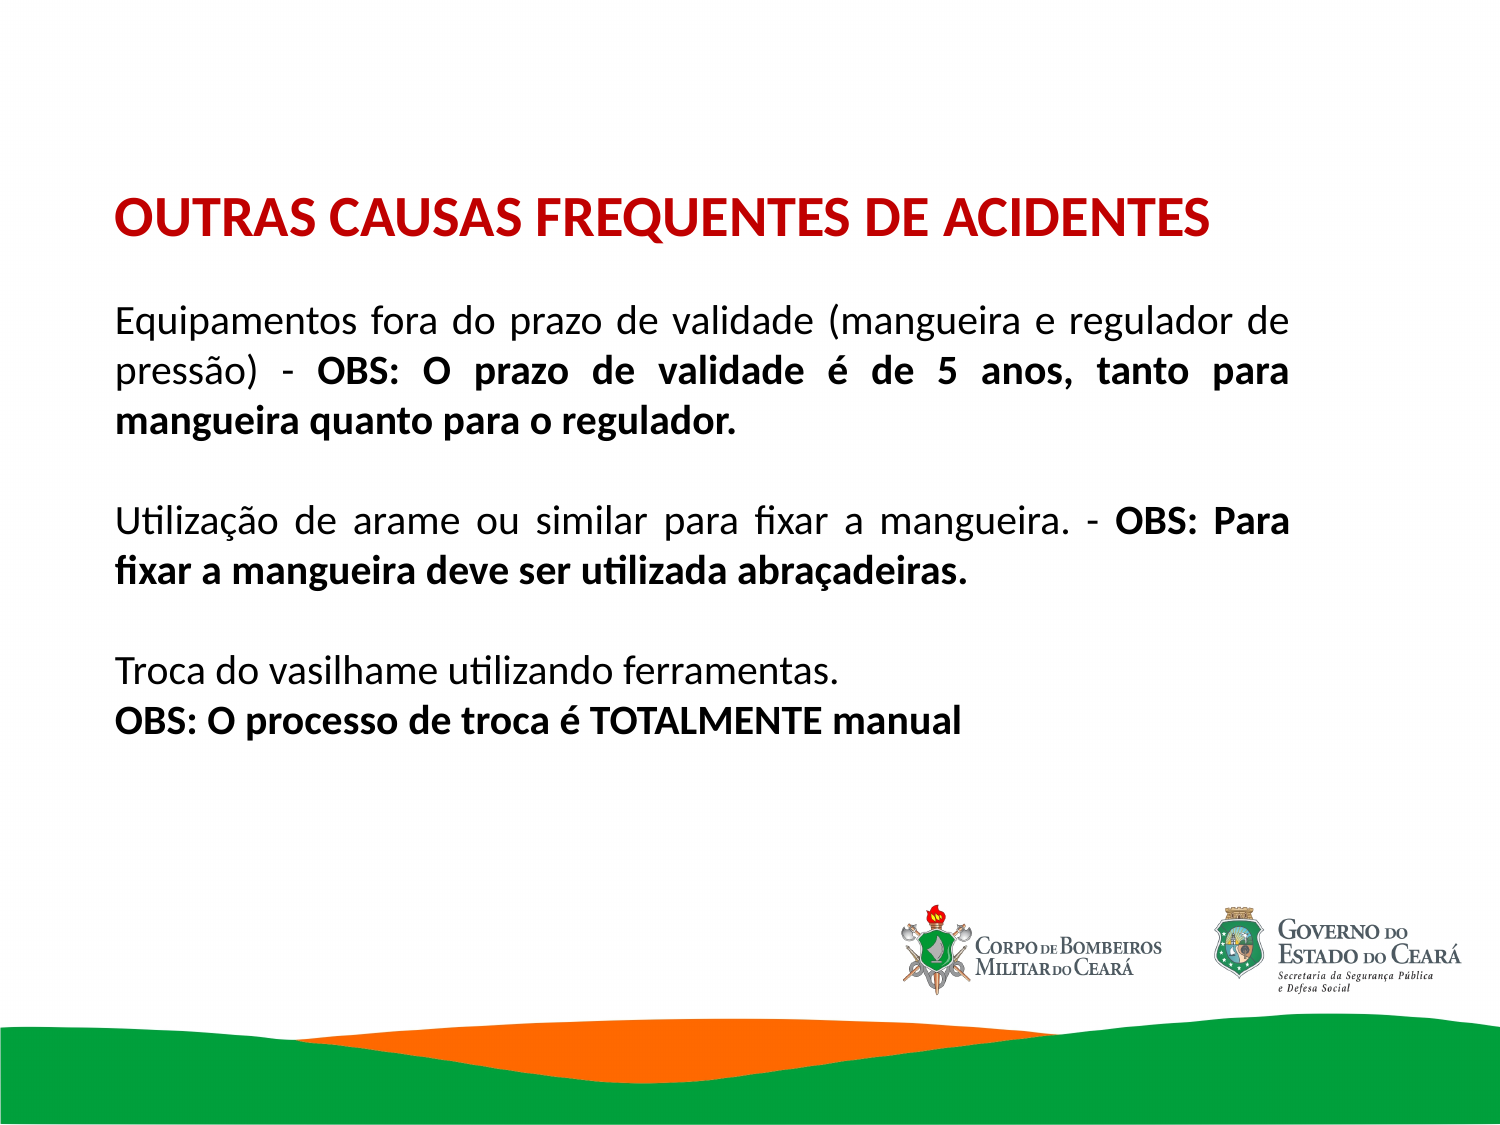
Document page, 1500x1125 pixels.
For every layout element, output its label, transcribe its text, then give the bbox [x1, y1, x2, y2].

picture [0, 0, 1500, 1125]
text_box OUTRAS CAUSAS FREQUENTES DE ACIDENTES Equipamentos fora do prazo de validade (mangueira e regulador de pressão) - OBS: O prazo de validade é de 5 anos, tanto para mangueira quanto para o regulador. Utilização de arame ou similar para fixar a mangueira. - OBS: Para fixar a mangueira deve ser utilizada abraçadeiras. Troca do vasilhame utilizando ferramentas. OBS: O processo de troca é TOTALMENTE manual [100, 125, 1306, 751]
